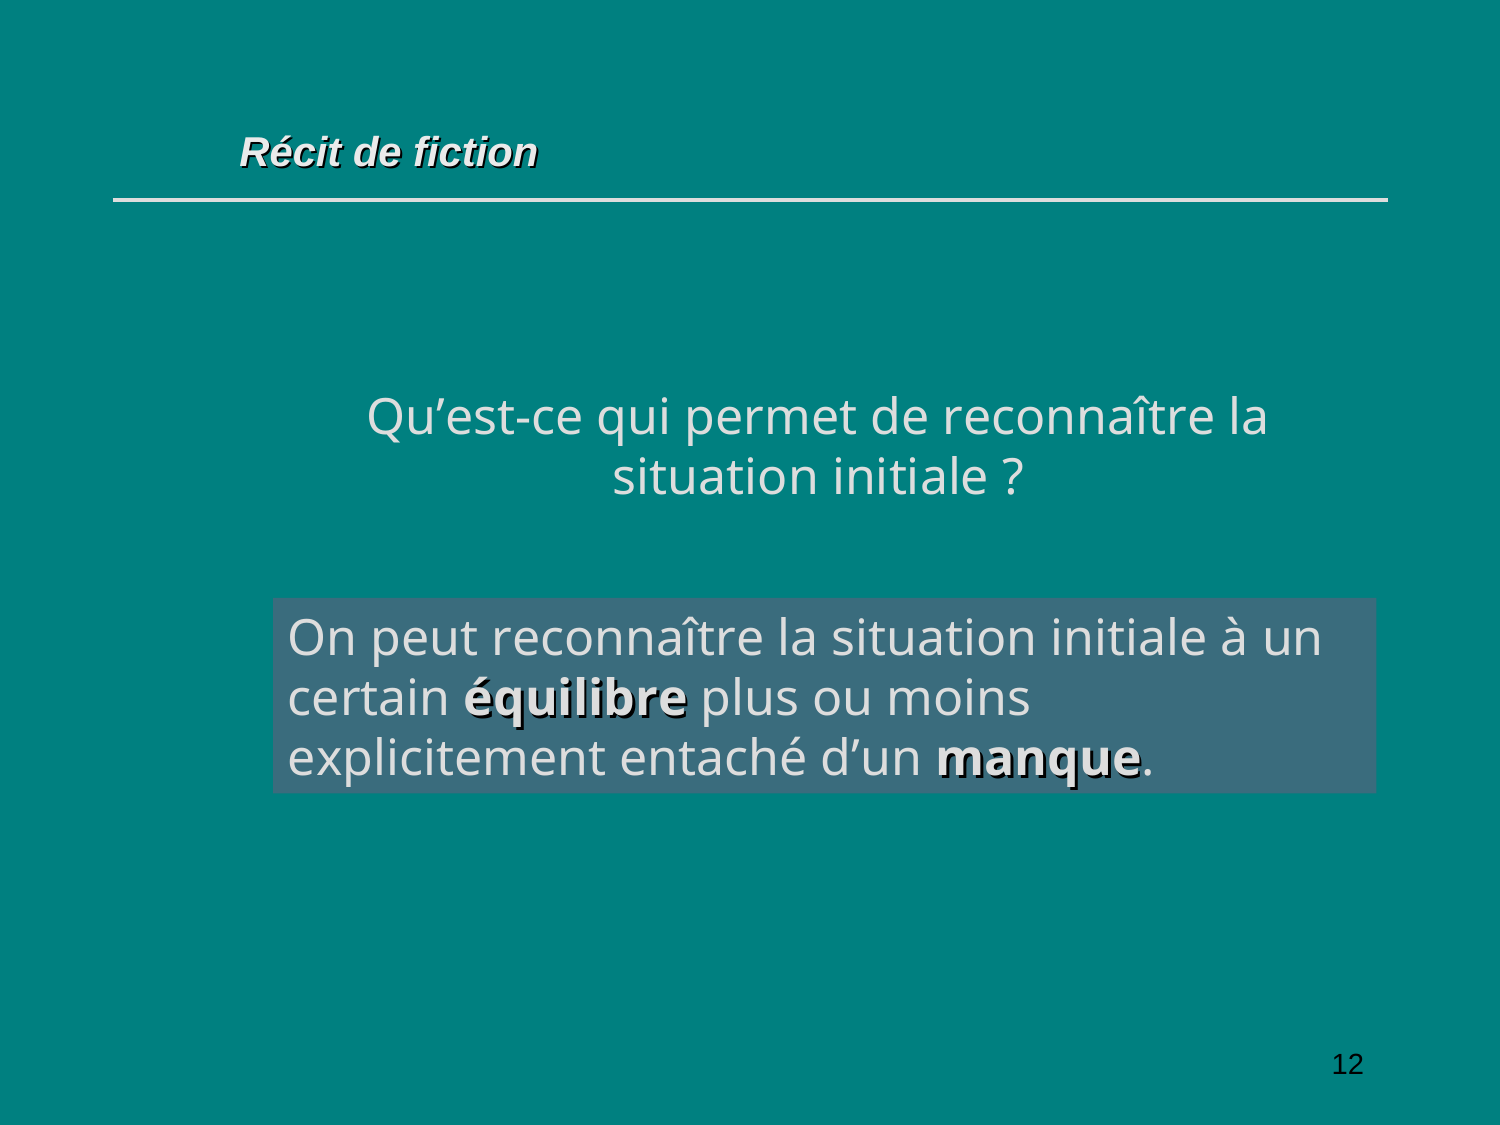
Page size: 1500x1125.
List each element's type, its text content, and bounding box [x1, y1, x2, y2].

text_box Récit de fiction [224, 116, 554, 183]
text_box On peut reconnaître la situation initiale à un certain équilibre plus ou moins explicitement entaché d’un manque. [273, 597, 1377, 794]
text_box Qu’est-ce qui permet de reconnaître la situation initiale ? [317, 377, 1319, 513]
